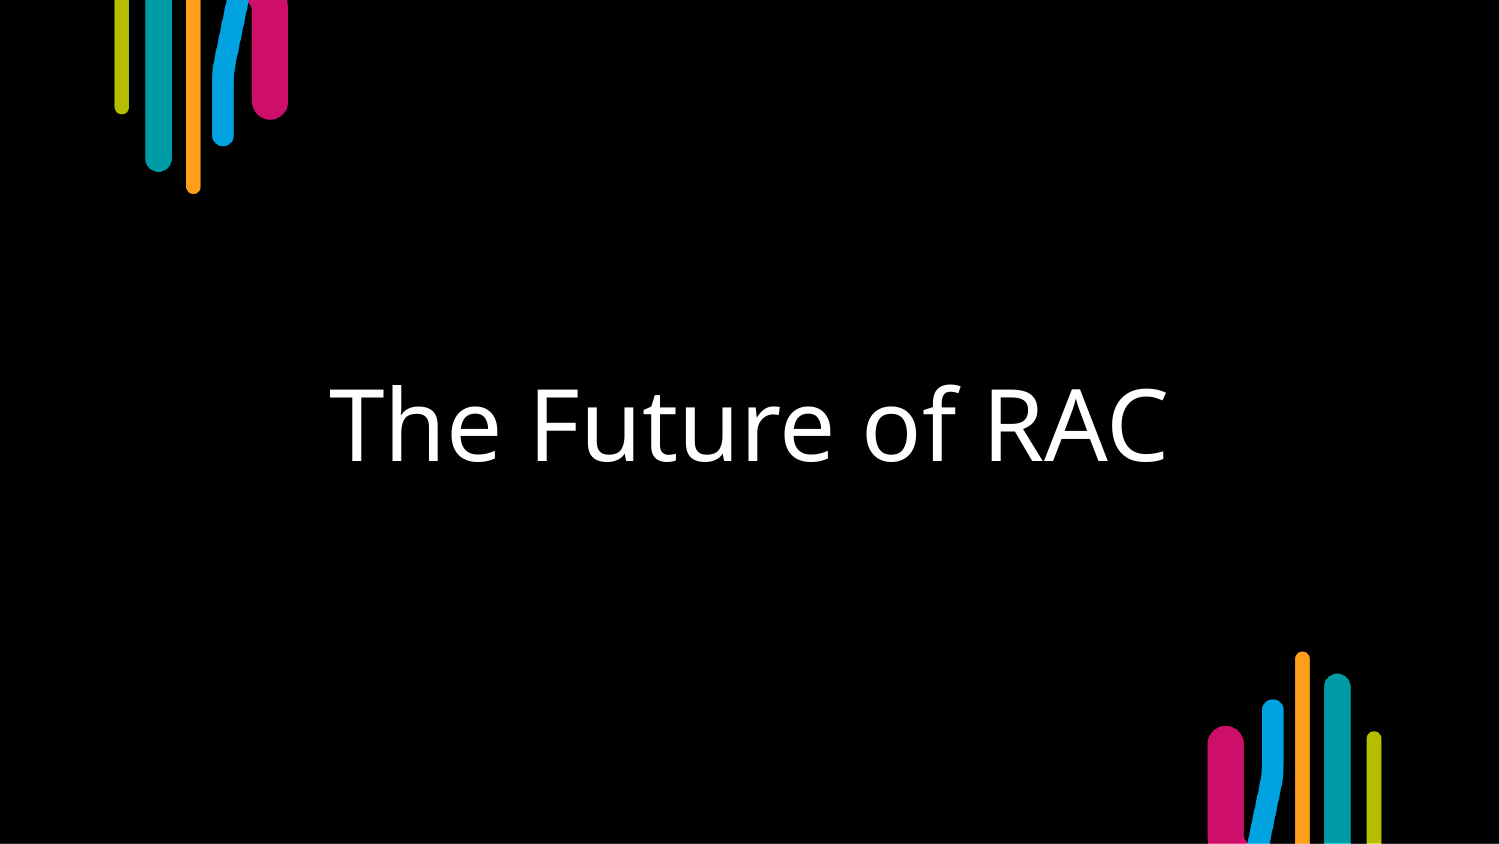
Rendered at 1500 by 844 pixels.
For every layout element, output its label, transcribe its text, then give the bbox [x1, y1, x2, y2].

title The Future of RAC [51, 352, 1449, 491]
picture [0, 0, 1500, 844]
